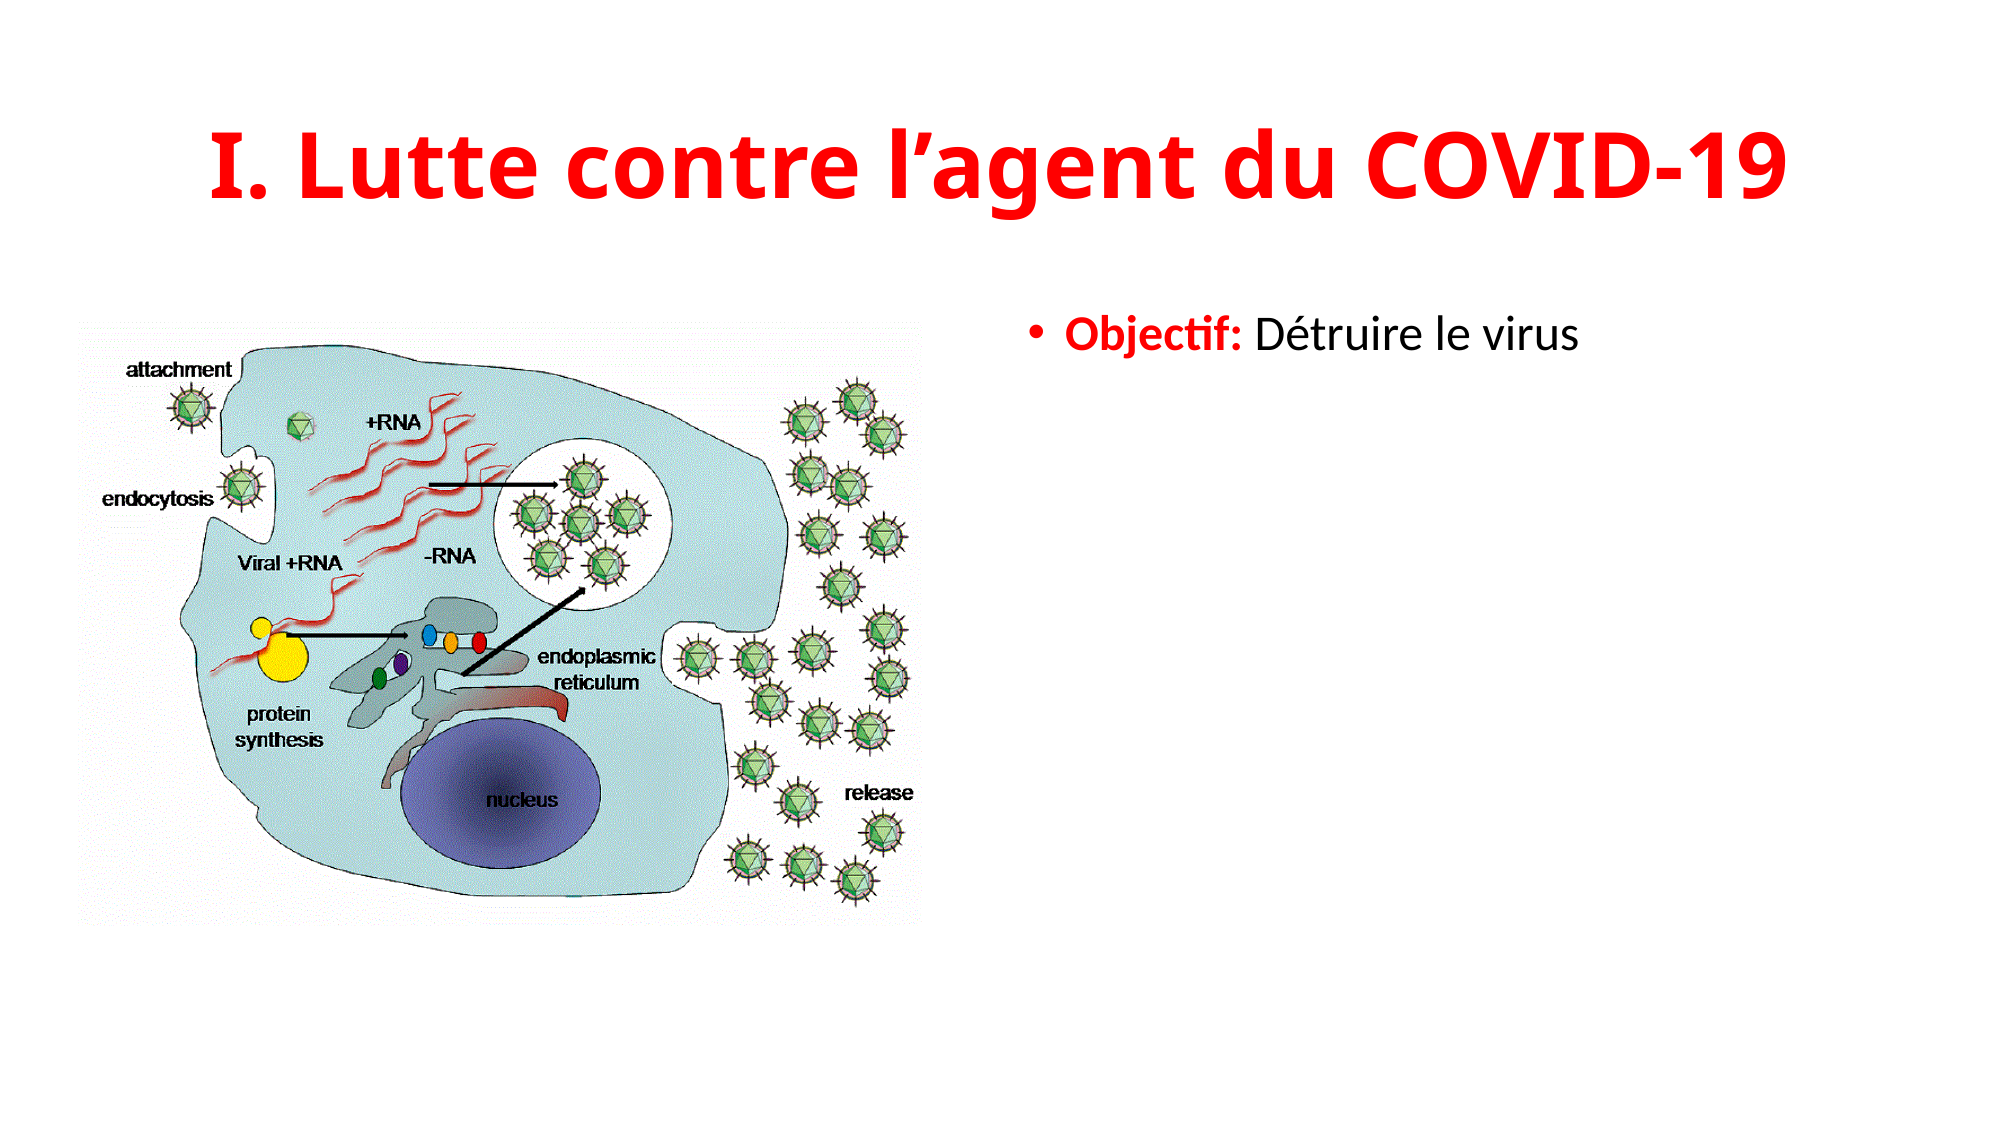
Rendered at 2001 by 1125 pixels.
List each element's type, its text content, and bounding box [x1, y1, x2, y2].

picture [74, 310, 925, 926]
title I. Lutte contre l’agent du COVID-19 [137, 59, 1863, 278]
list Objectif: Détruire le virus [1012, 299, 1863, 1014]
